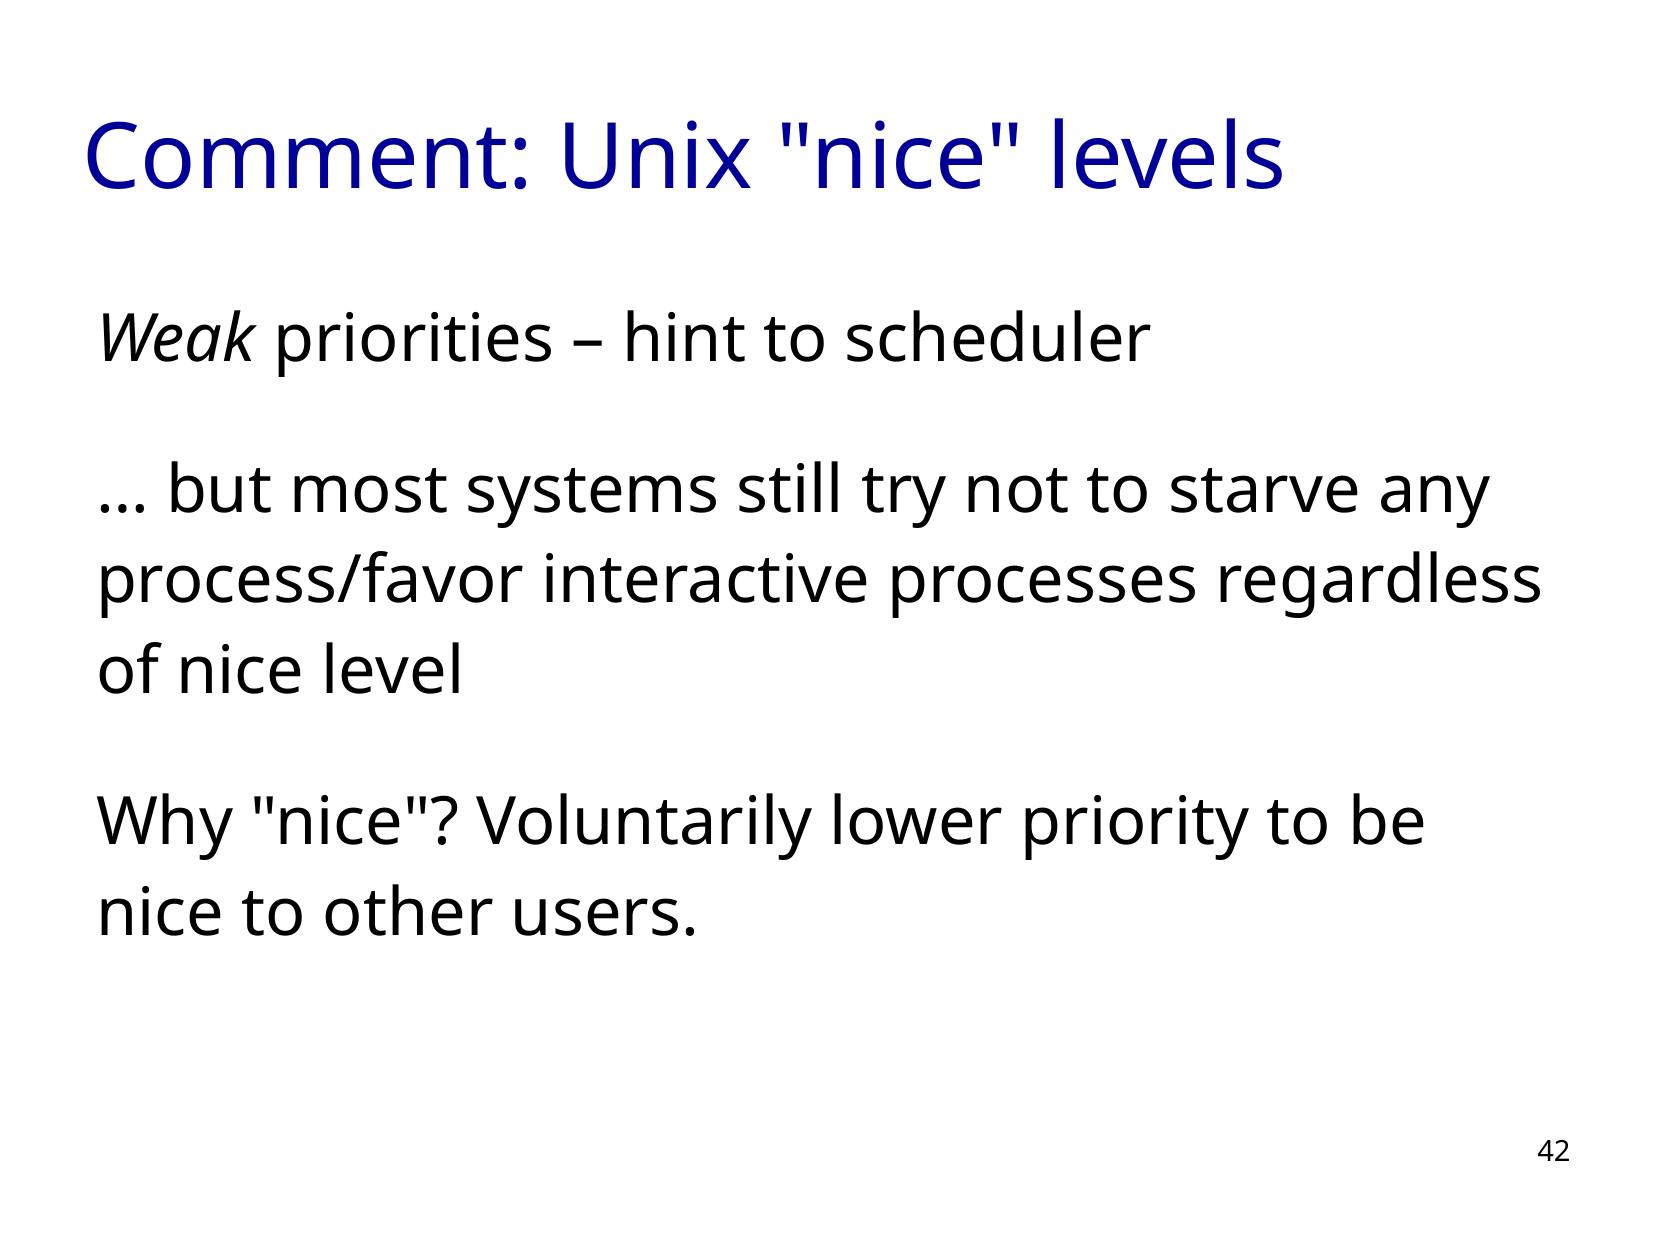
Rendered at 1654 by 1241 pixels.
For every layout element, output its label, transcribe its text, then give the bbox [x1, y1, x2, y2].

title Comment: Unix "nice" levels [82, 49, 1571, 257]
list Weak priorities – hint to scheduler … but most systems still try not to starve any process/favor interactive processes regardless of nice level Why "nice"? Voluntarily lower priority to be nice to other users. [60, 290, 1571, 1096]
